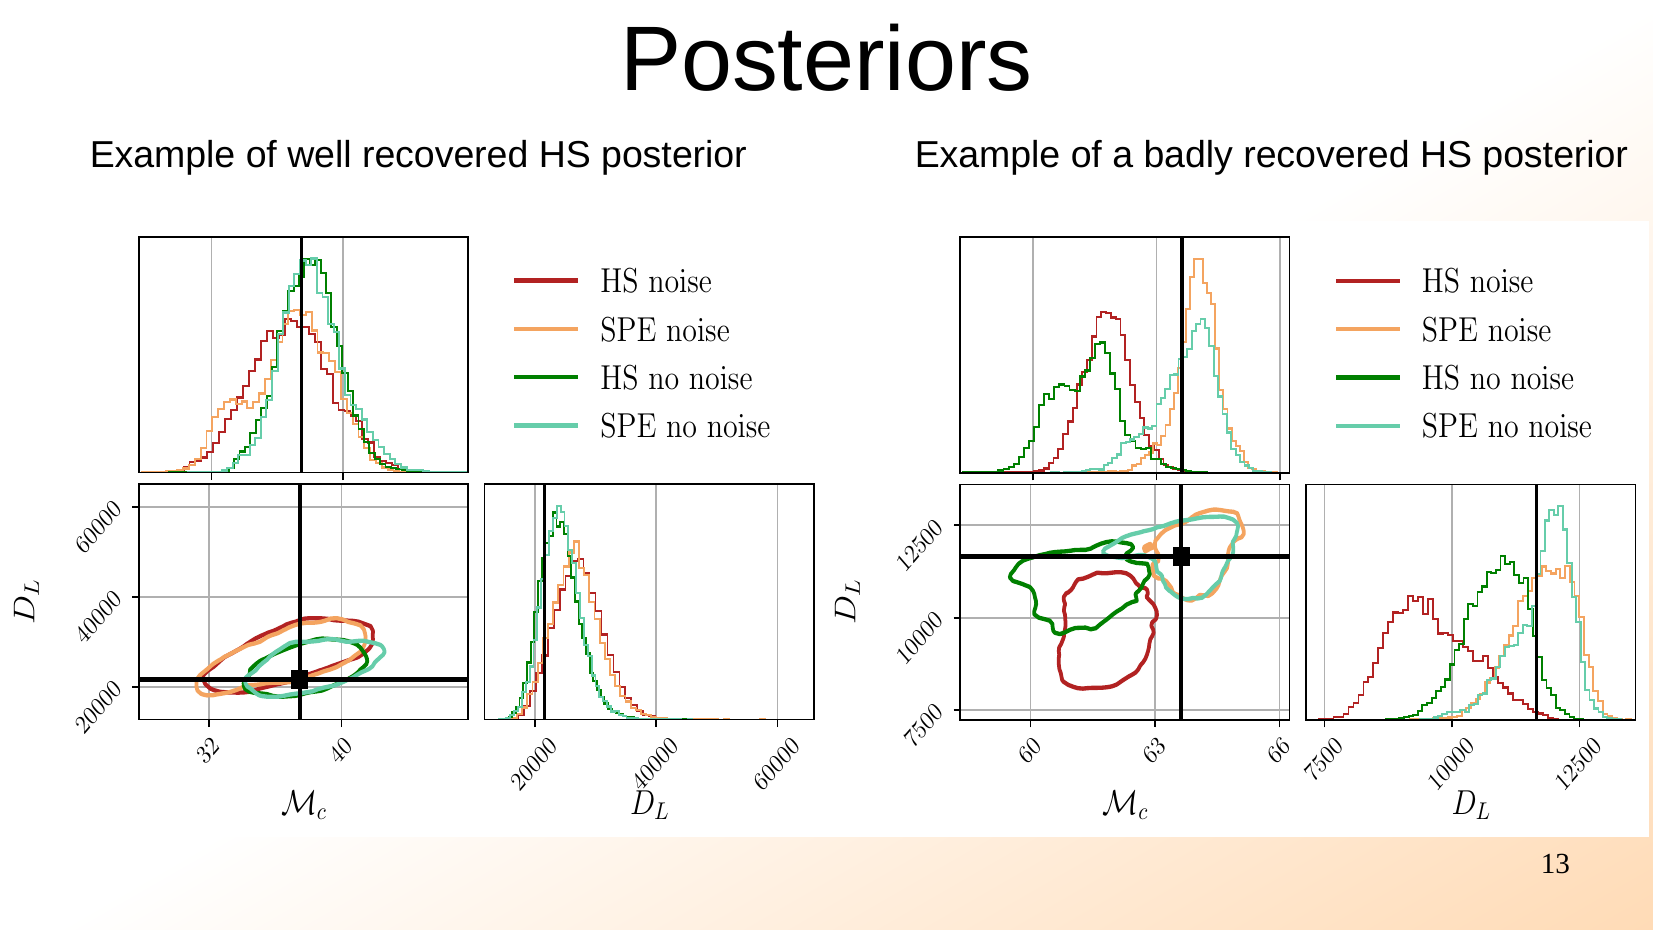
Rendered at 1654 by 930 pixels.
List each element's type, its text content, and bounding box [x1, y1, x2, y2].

text_box Example of a badly recovered HS posterior [900, 126, 1651, 226]
picture [0, 220, 1650, 837]
title Posteriors [82, 0, 1571, 178]
text_box Example of well recovered HS posterior [75, 126, 826, 220]
